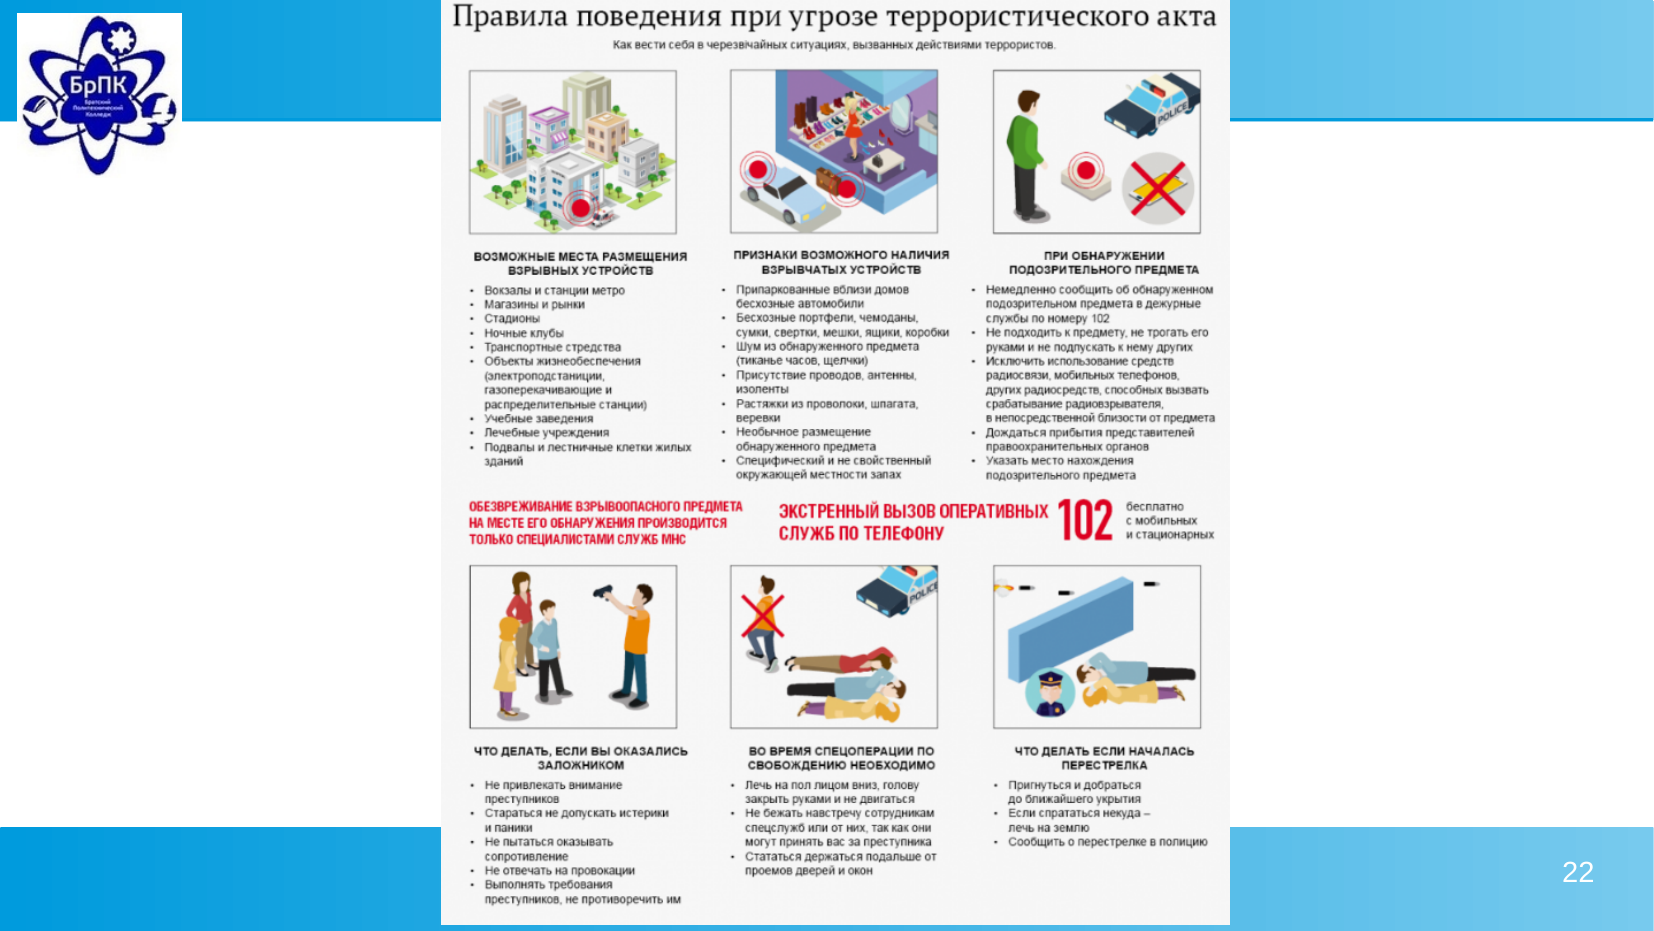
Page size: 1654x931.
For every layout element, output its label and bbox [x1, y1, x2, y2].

picture [17, 14, 182, 178]
picture [441, 0, 1230, 925]
